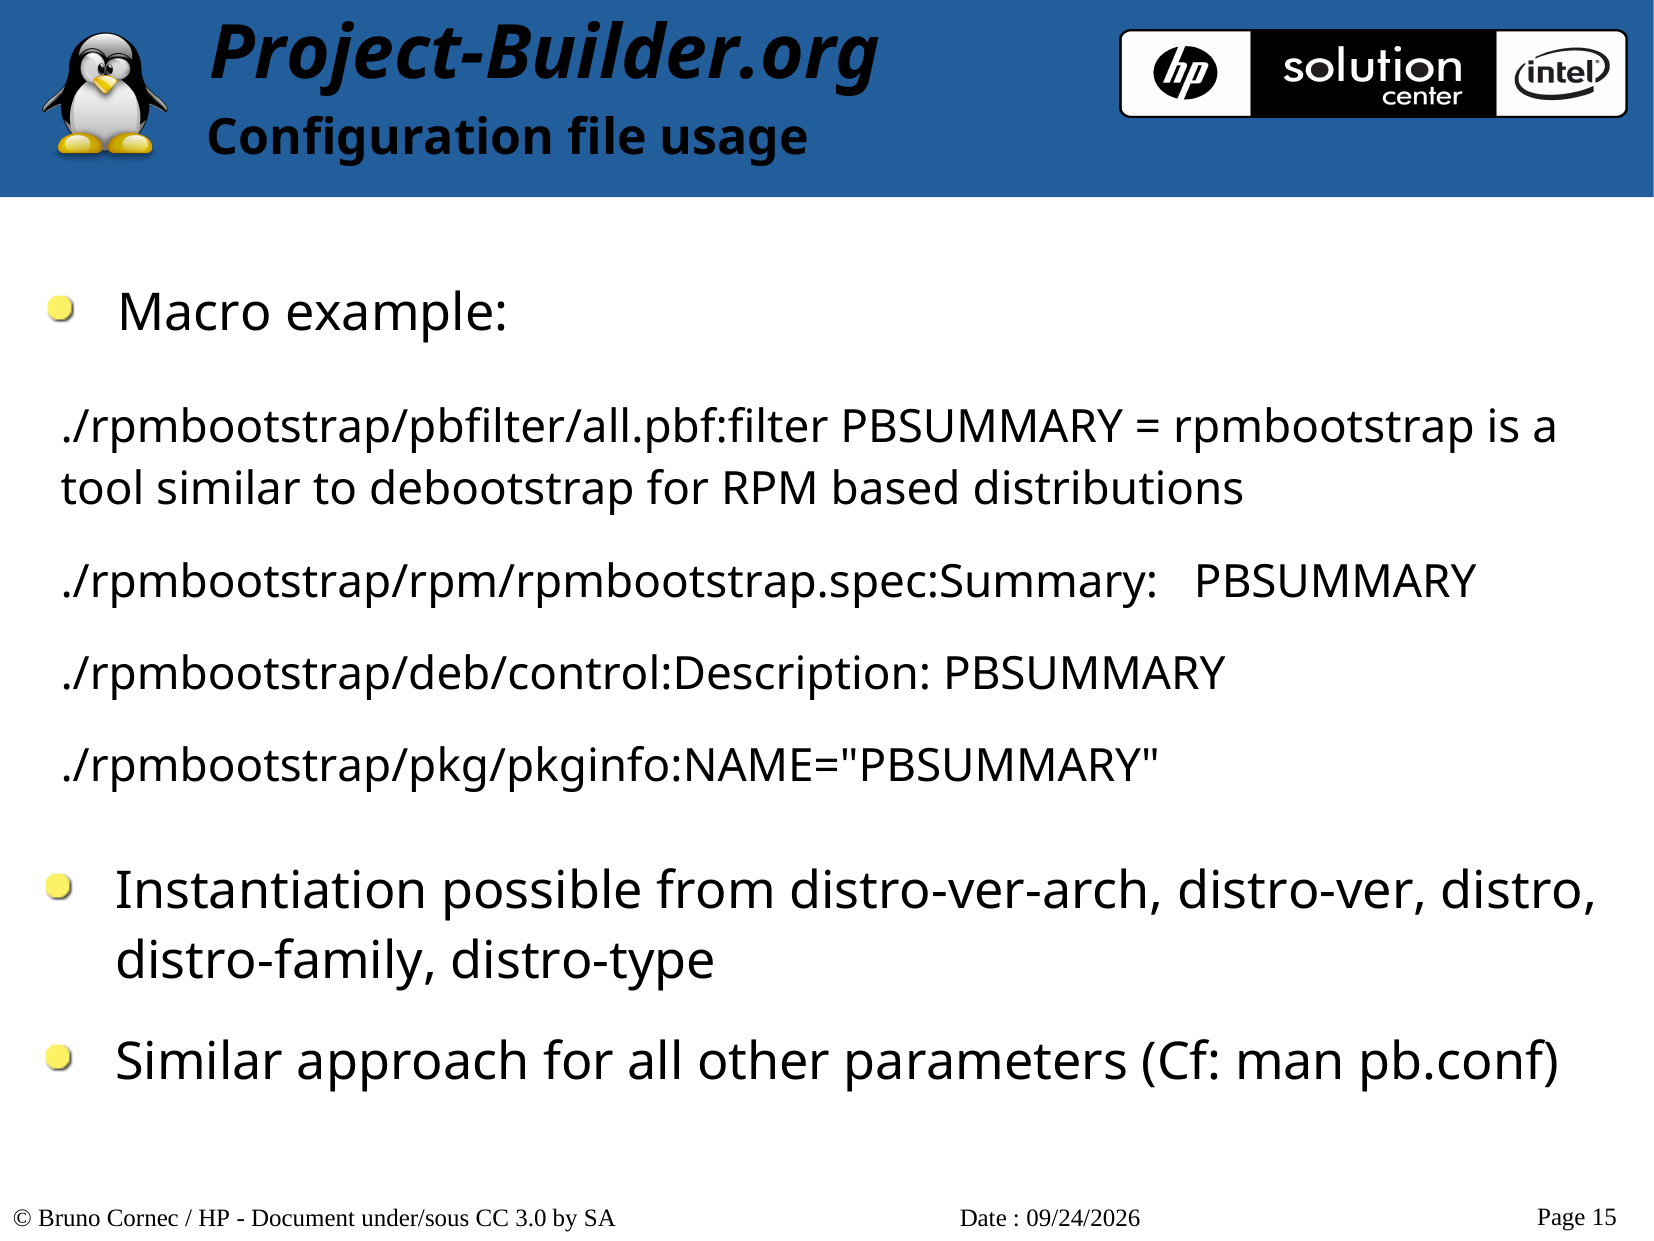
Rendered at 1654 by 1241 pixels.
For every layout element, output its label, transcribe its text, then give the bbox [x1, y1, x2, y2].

picture [42, 29, 168, 167]
list Macro example: [34, 274, 1642, 411]
picture [1119, 29, 1628, 118]
picture [44, 1064, 75, 1074]
text_box ./rpmbootstrap/pbfilter/all.pbf:filter PBSUMMARY = rpmbootstrap is a tool similar to debootstrap for RPM based distributions ./rpmbootstrap/rpm/rpmbootstrap.spec:Summary: PBSUMMARY ./rpmbootstrap/deb/control:Description: PBSUMMARY ./rpmbootstrap/pkg/pkginfo:NAME="PBSUMMARY" [60, 411, 1606, 839]
title Configuration file usage [206, 56, 1121, 218]
list Instantiation possible from distro-ver-arch, distro-ver, distro, distro-family, distro-type Similar approach for all other parameters (Cf: man pb.conf) [32, 852, 1640, 1064]
